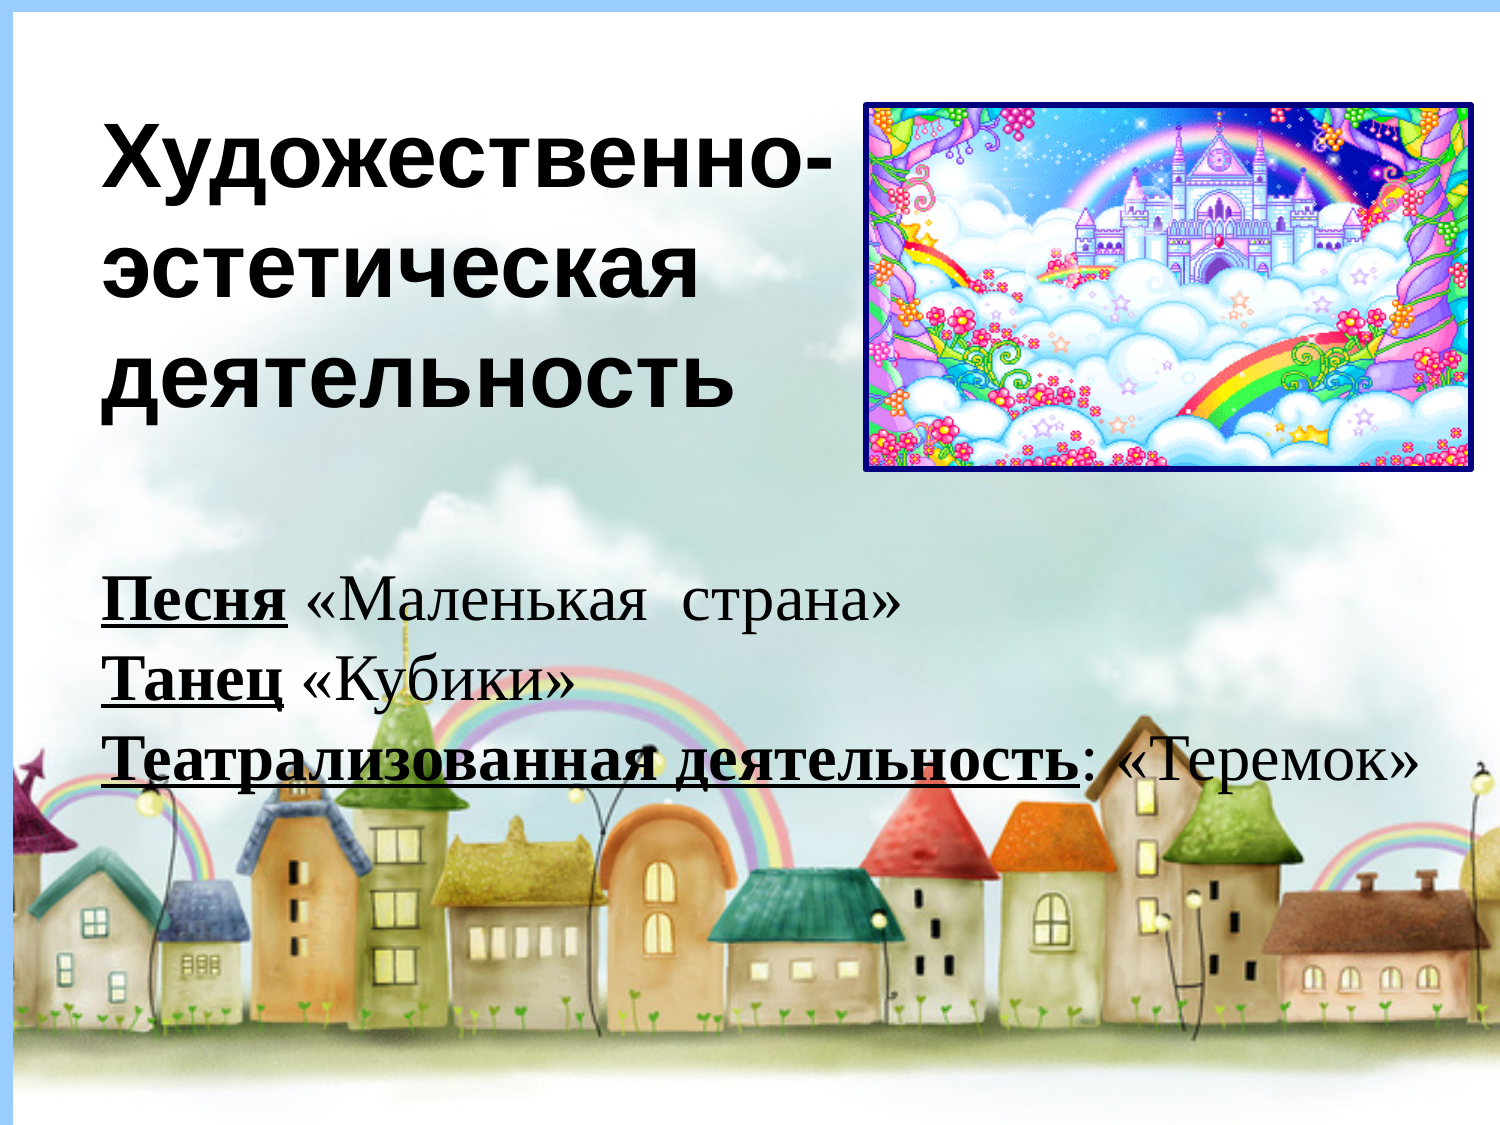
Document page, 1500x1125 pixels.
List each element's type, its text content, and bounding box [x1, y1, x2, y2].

picture [13, 12, 1500, 1125]
text_box Художественно- эстетическая деятельность [101, 106, 863, 415]
text_box Песня «Маленькая страна» Танец «Кубики» Театрализованная деятельность: «Теремок» [101, 553, 1430, 1109]
